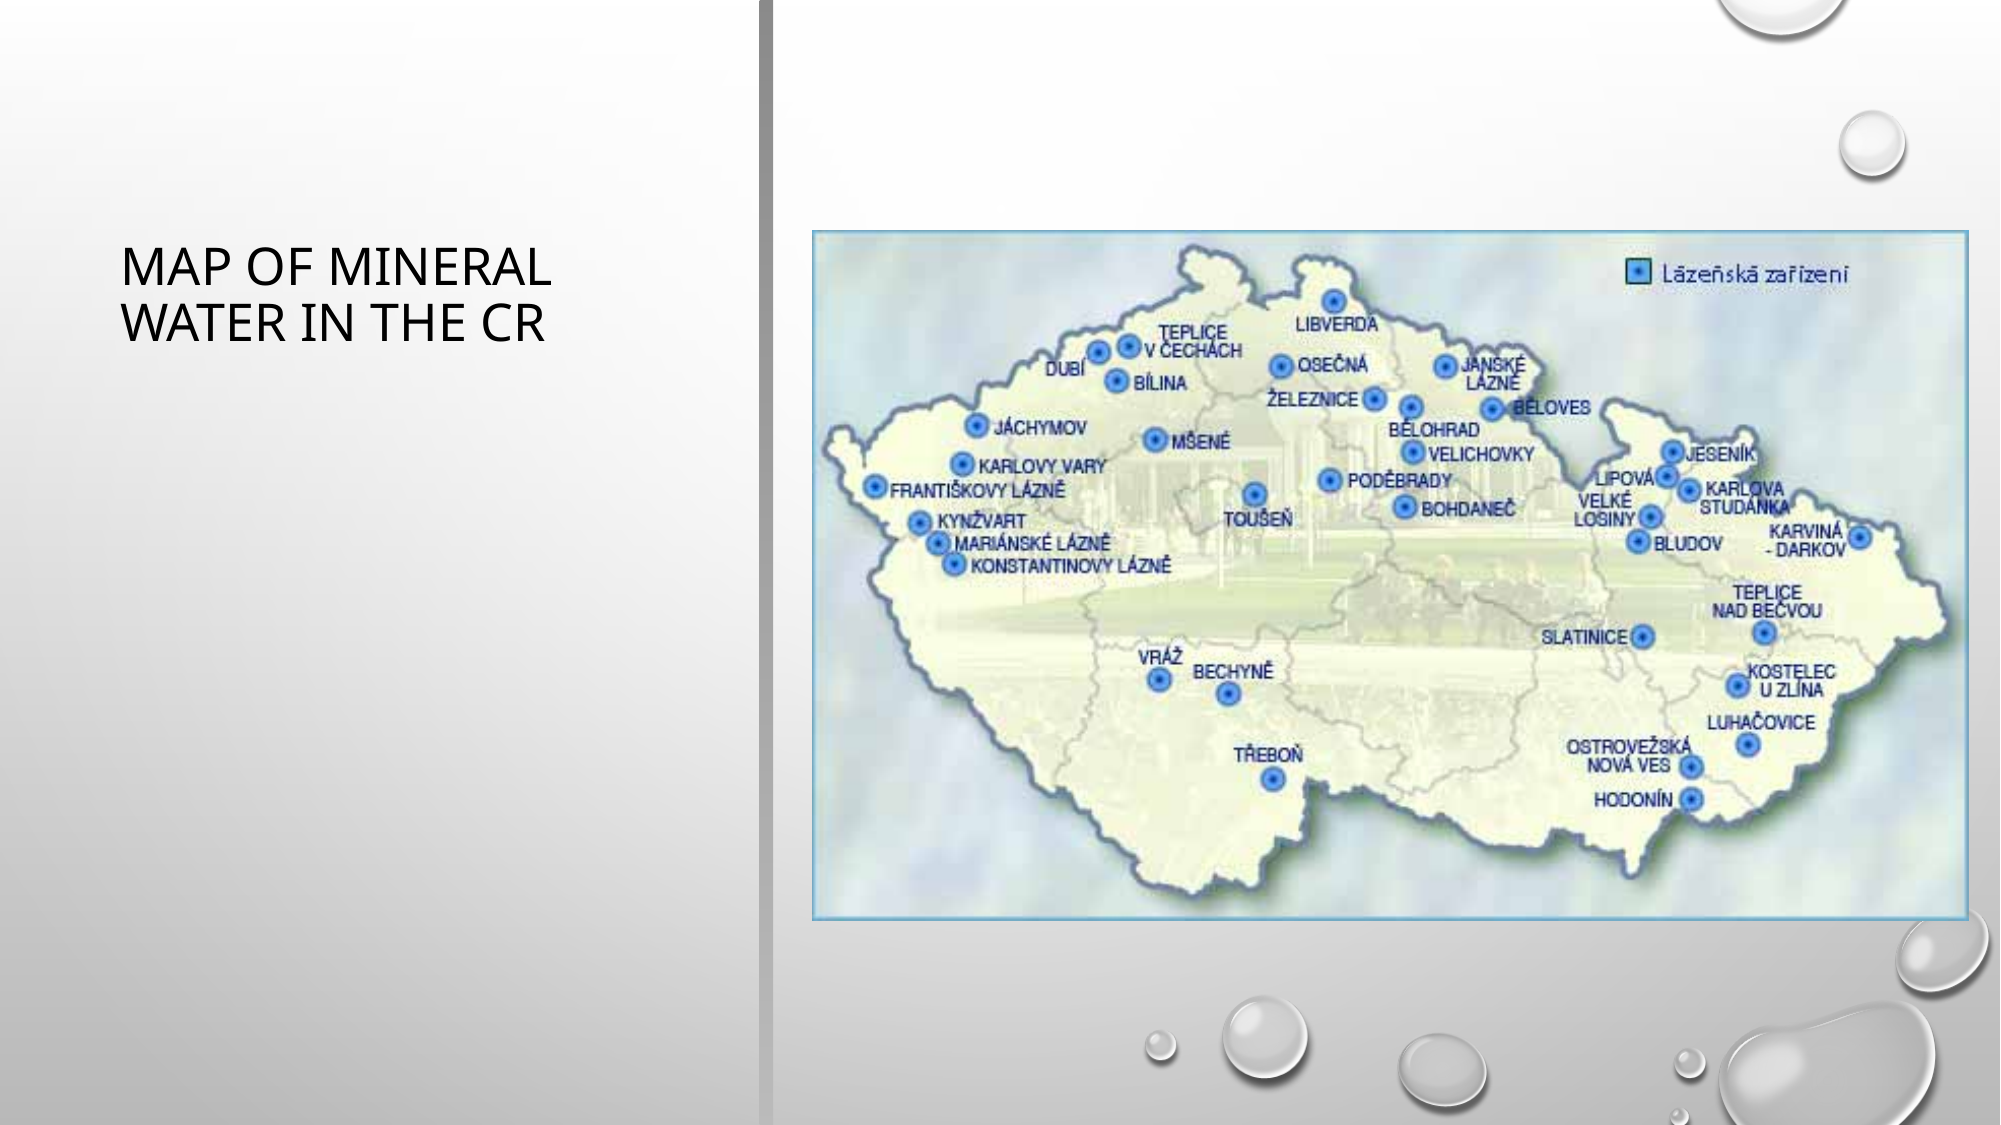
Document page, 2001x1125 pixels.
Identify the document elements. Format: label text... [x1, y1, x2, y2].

title Map of mineral water in the CR [105, 230, 656, 364]
picture [0, 0, 760, 1125]
picture [762, 0, 2000, 1125]
